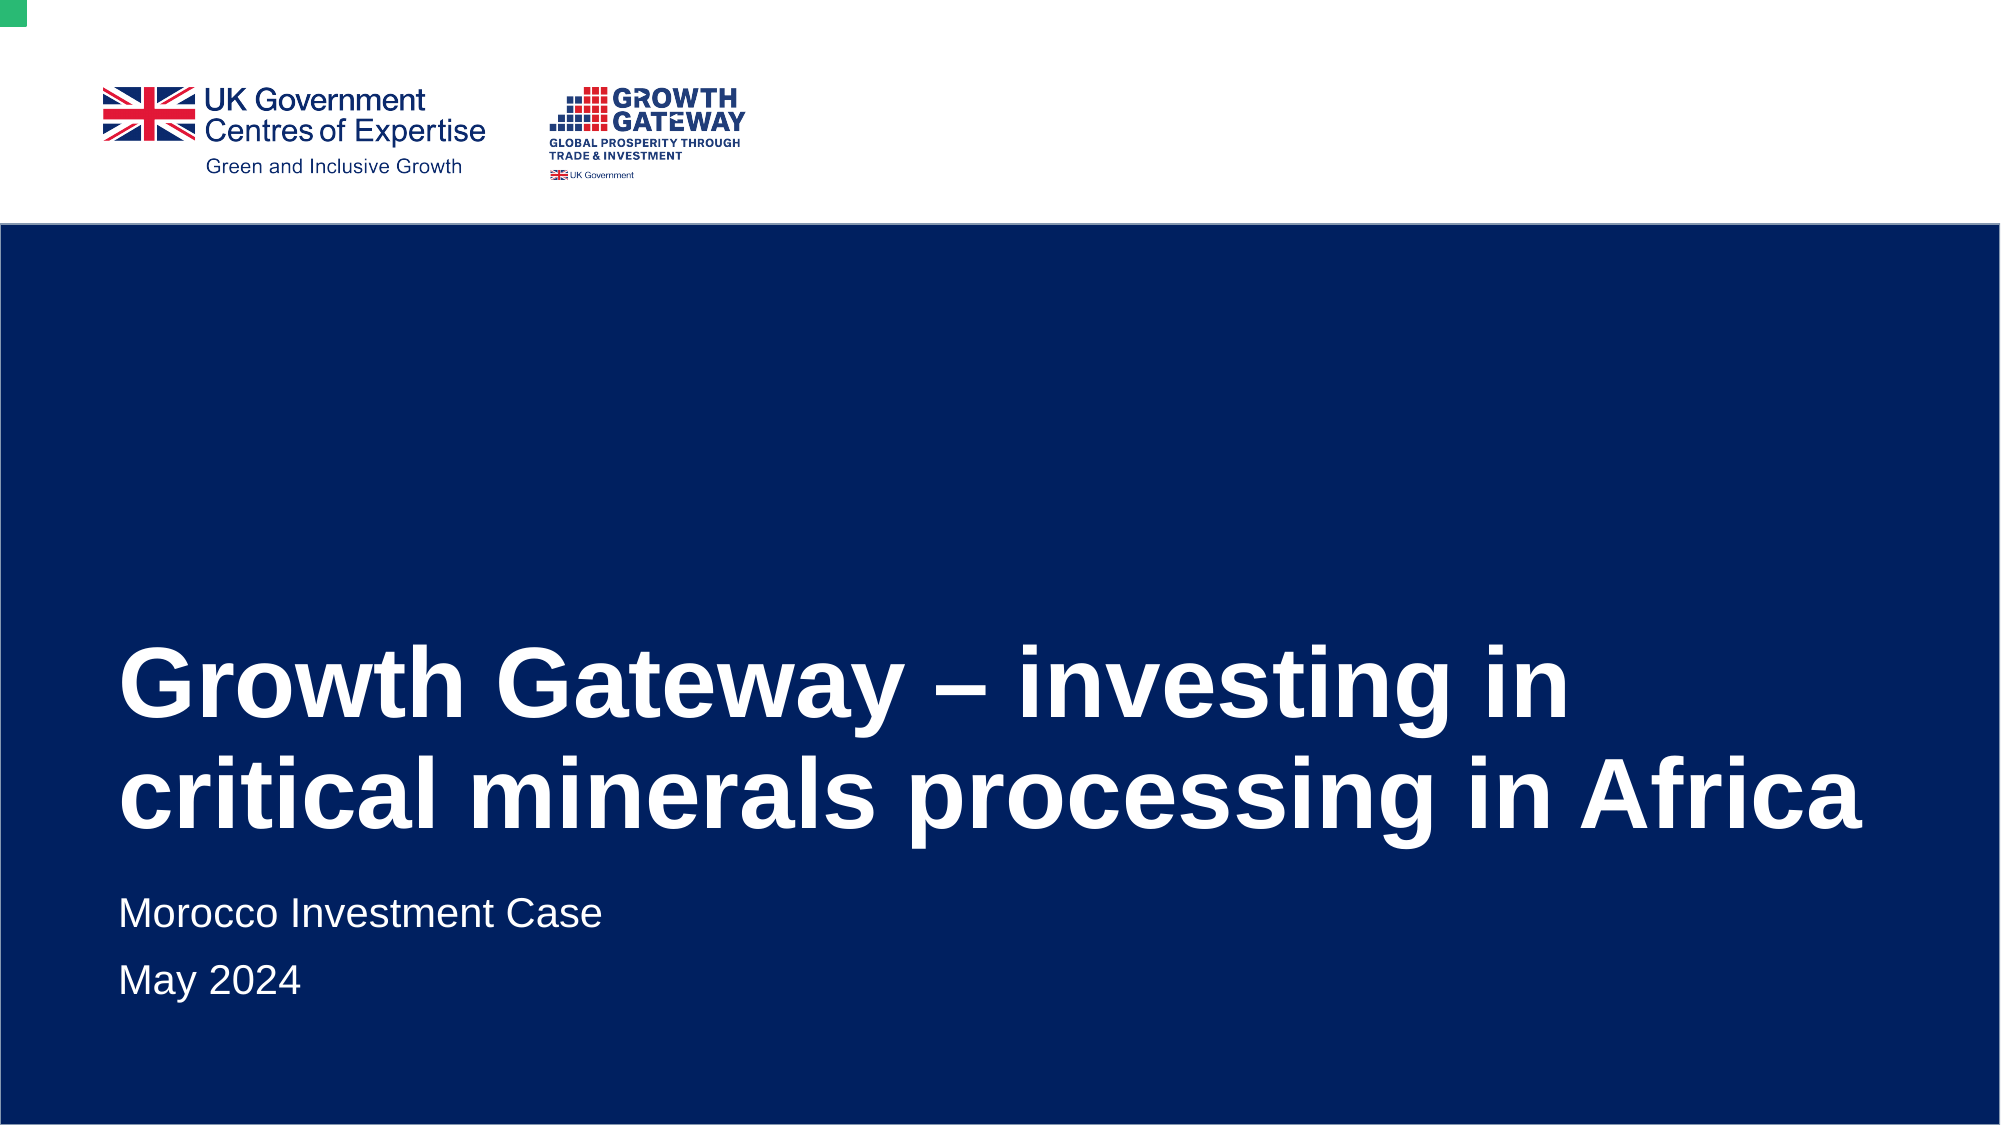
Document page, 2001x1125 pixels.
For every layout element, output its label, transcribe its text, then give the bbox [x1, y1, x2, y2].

title Growth Gateway – investing in critical minerals processing in Africa [103, 611, 1897, 868]
subtitle Morocco Investment Case May 2024 [103, 873, 1105, 939]
